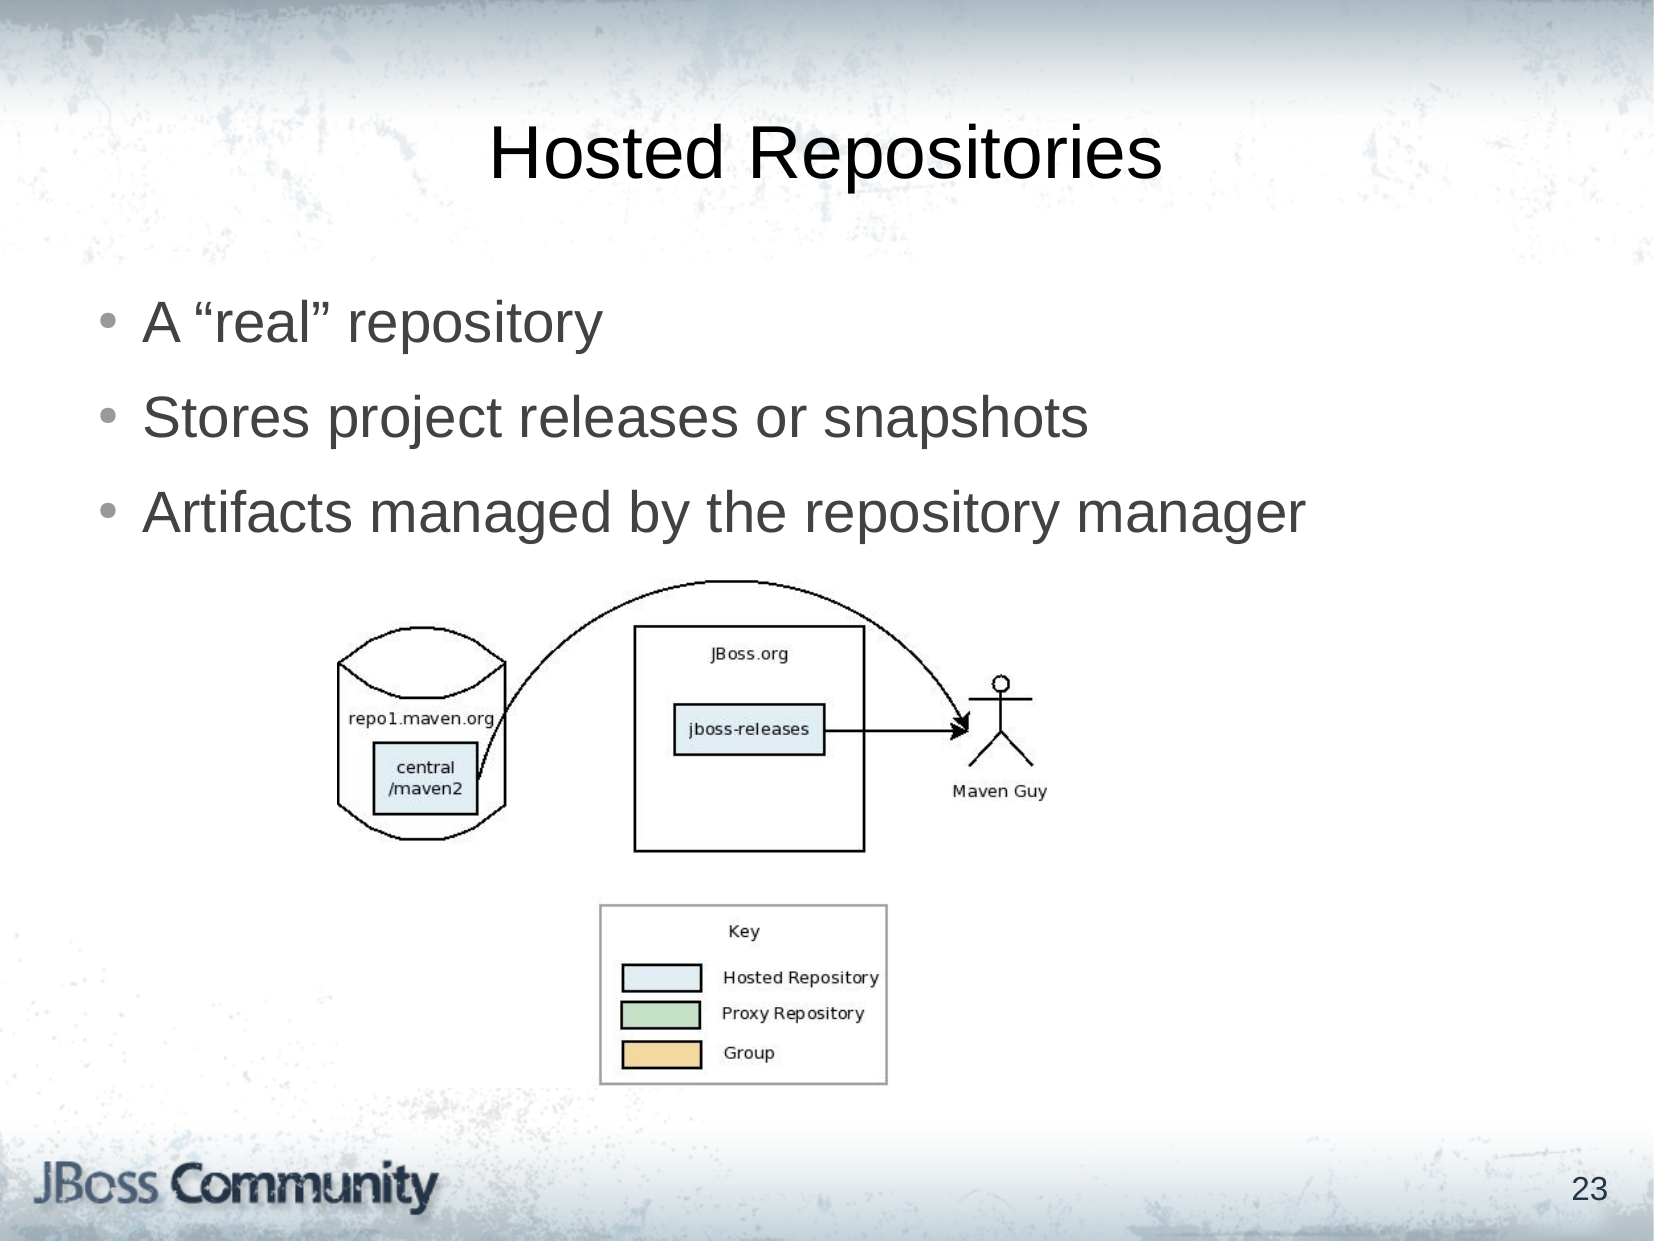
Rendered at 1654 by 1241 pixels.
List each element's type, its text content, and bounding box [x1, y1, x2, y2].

title Hosted Repositories [82, 49, 1571, 257]
picture [0, 0, 1654, 1241]
list A “real” repository Stores project releases or snapshots Artifacts managed by the repository manager [82, 290, 1571, 1109]
